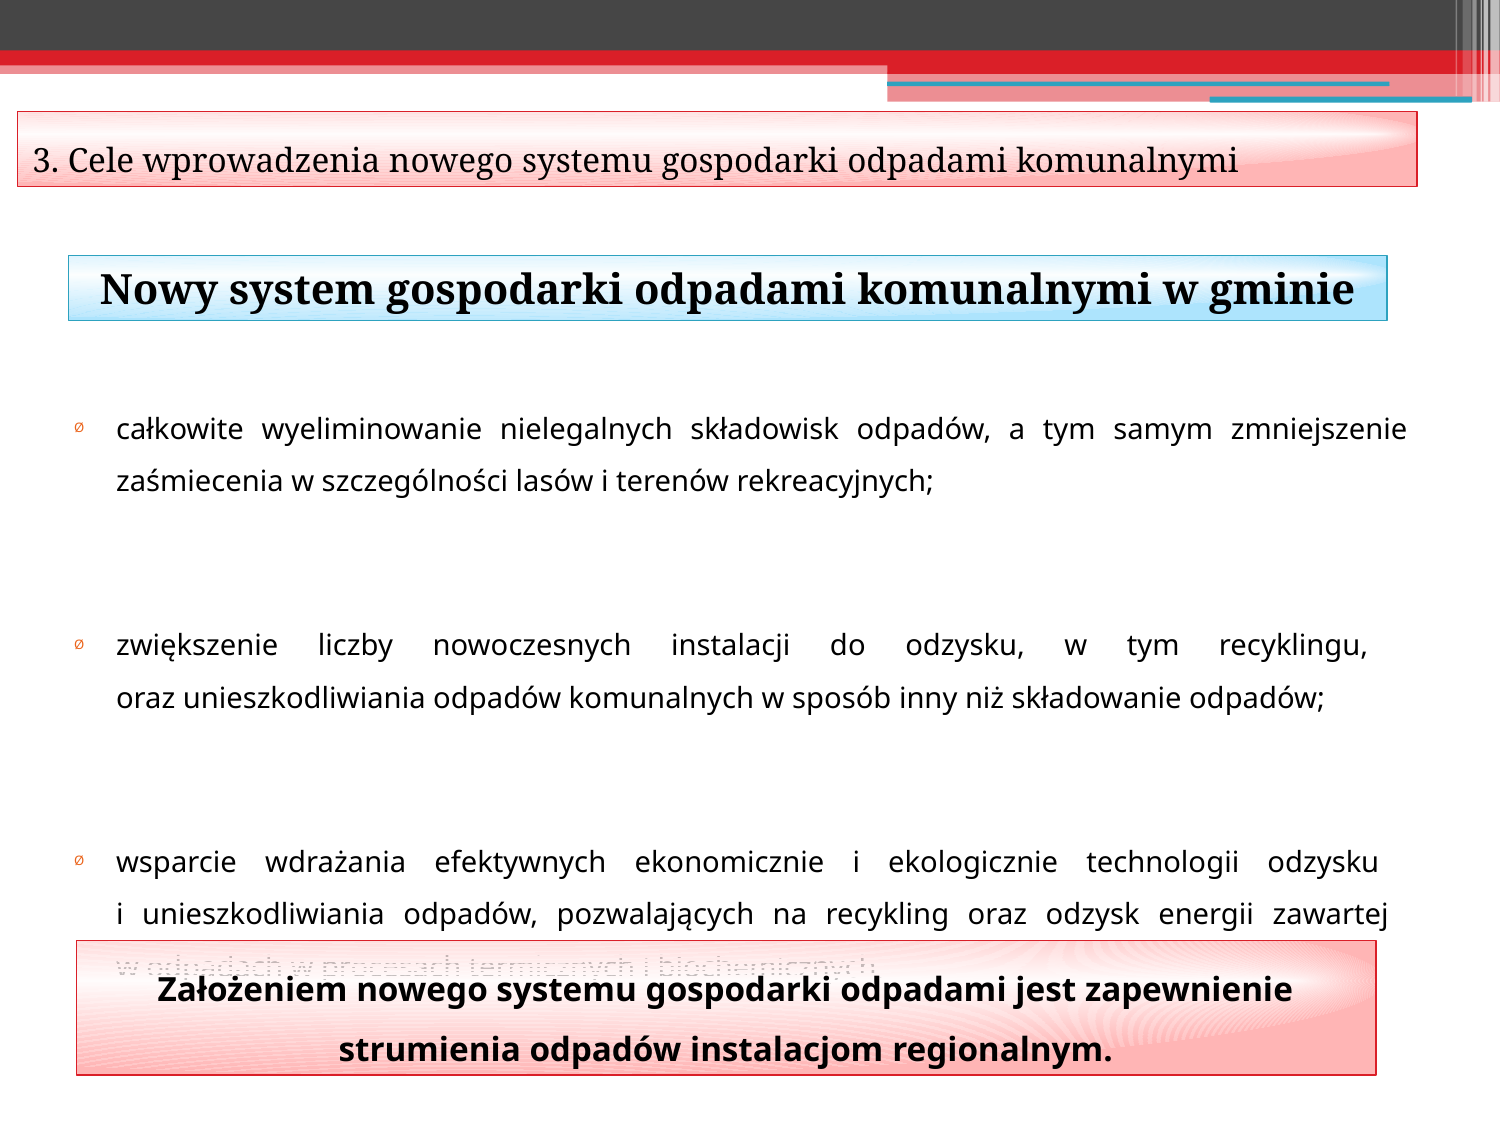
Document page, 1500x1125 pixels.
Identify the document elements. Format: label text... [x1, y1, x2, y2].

text_box 3. Cele wprowadzenia nowego systemu gospodarki odpadami komunalnymi [17, 111, 1418, 187]
text_box Nowy system gospodarki odpadami komunalnymi w gminie [68, 255, 1387, 321]
list całkowite wyeliminowanie nielegalnych składowisk odpadów, a tym samym zmniejszenie zaśmiecenia w szczególności lasów i terenów rekreacyjnych; zwiększenie liczby nowoczesnych instalacji do odzysku, w tym recyklingu, oraz unieszkodliwiania odpadów komunalnych w sposób inny niż składowanie odpadów; wsparcie wdrażania efektywnych ekonomicznie i ekologicznie technologii odzysku i unieszkodliwiania odpadów, pozwalających na recykling oraz odzysk energii zawartej w odpadach w procesach termicznych i biochemicznych. [41, 385, 1424, 1111]
text_box Założeniem nowego systemu gospodarki odpadami jest zapewnienie strumienia odpadów instalacjom regionalnym. [76, 940, 1376, 1076]
